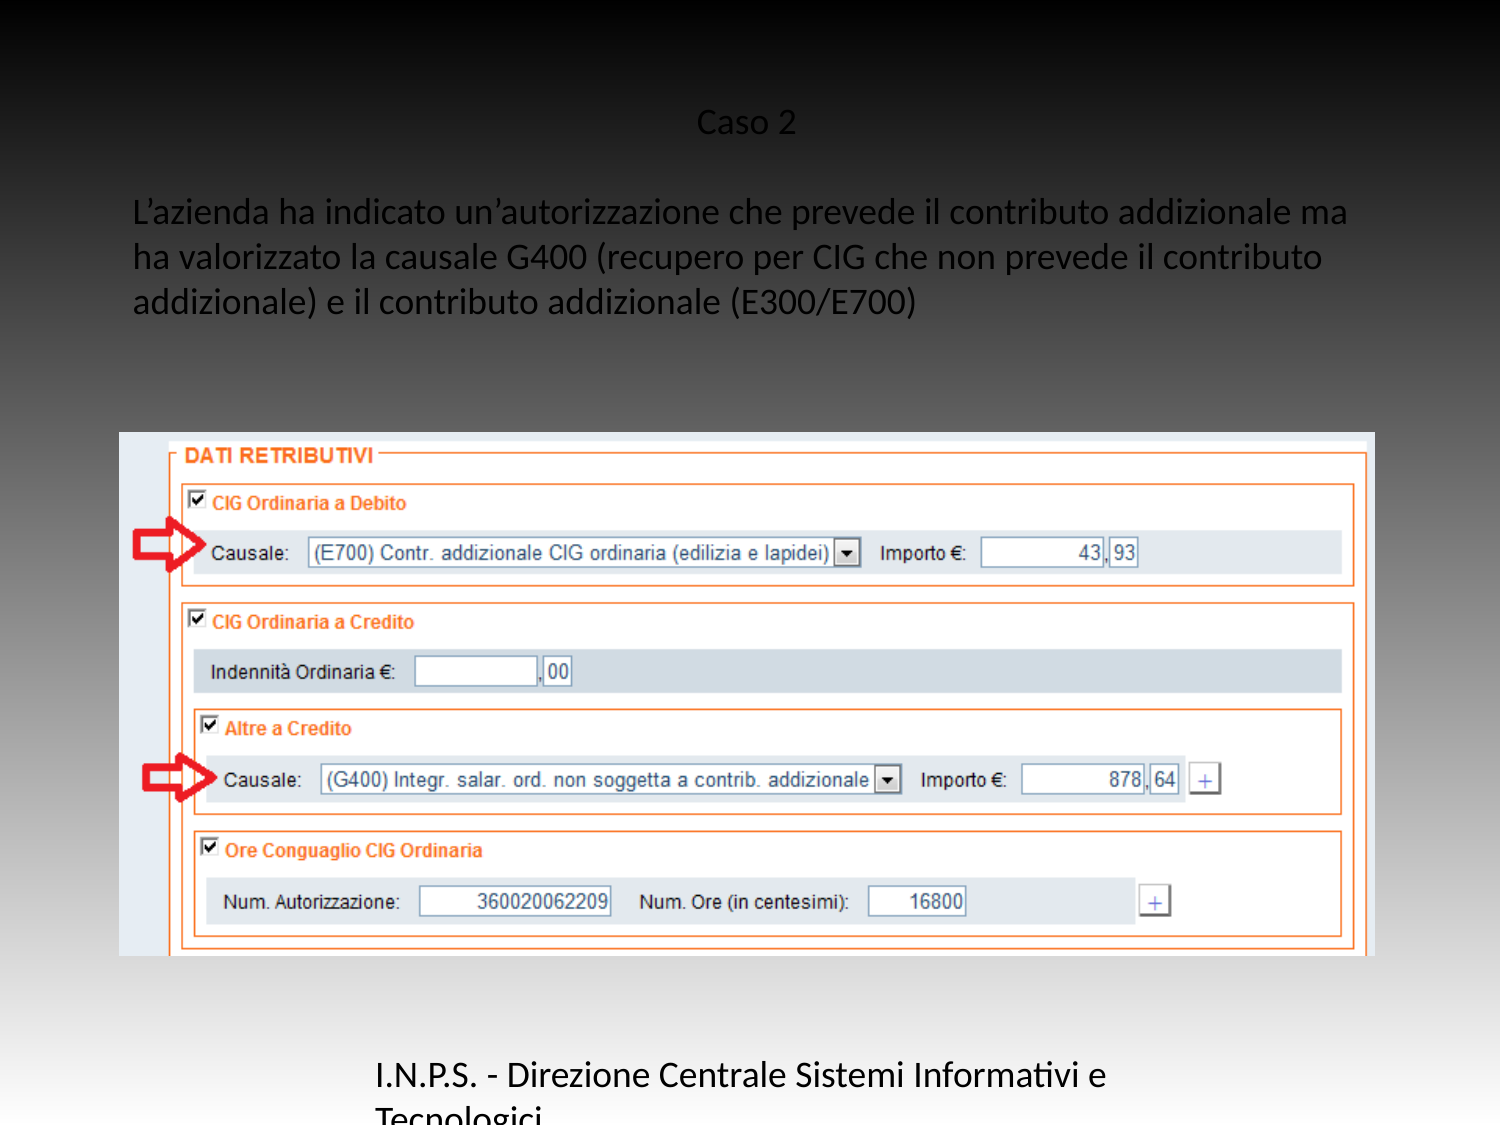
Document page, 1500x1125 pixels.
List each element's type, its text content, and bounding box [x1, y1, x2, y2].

text_box Caso 2 L’azienda ha indicato un’autorizzazione che prevede il contributo addizionale ma ha valorizzato la causale G400 (recupero per CIG che non prevede il contributo addizionale) e il contributo addizionale (E300/E700) [117, 89, 1376, 330]
picture [119, 432, 1375, 956]
footer I.N.P.S. - Direzione Centrale Sistemi Informativi e Tecnologici [360, 1042, 1140, 1103]
